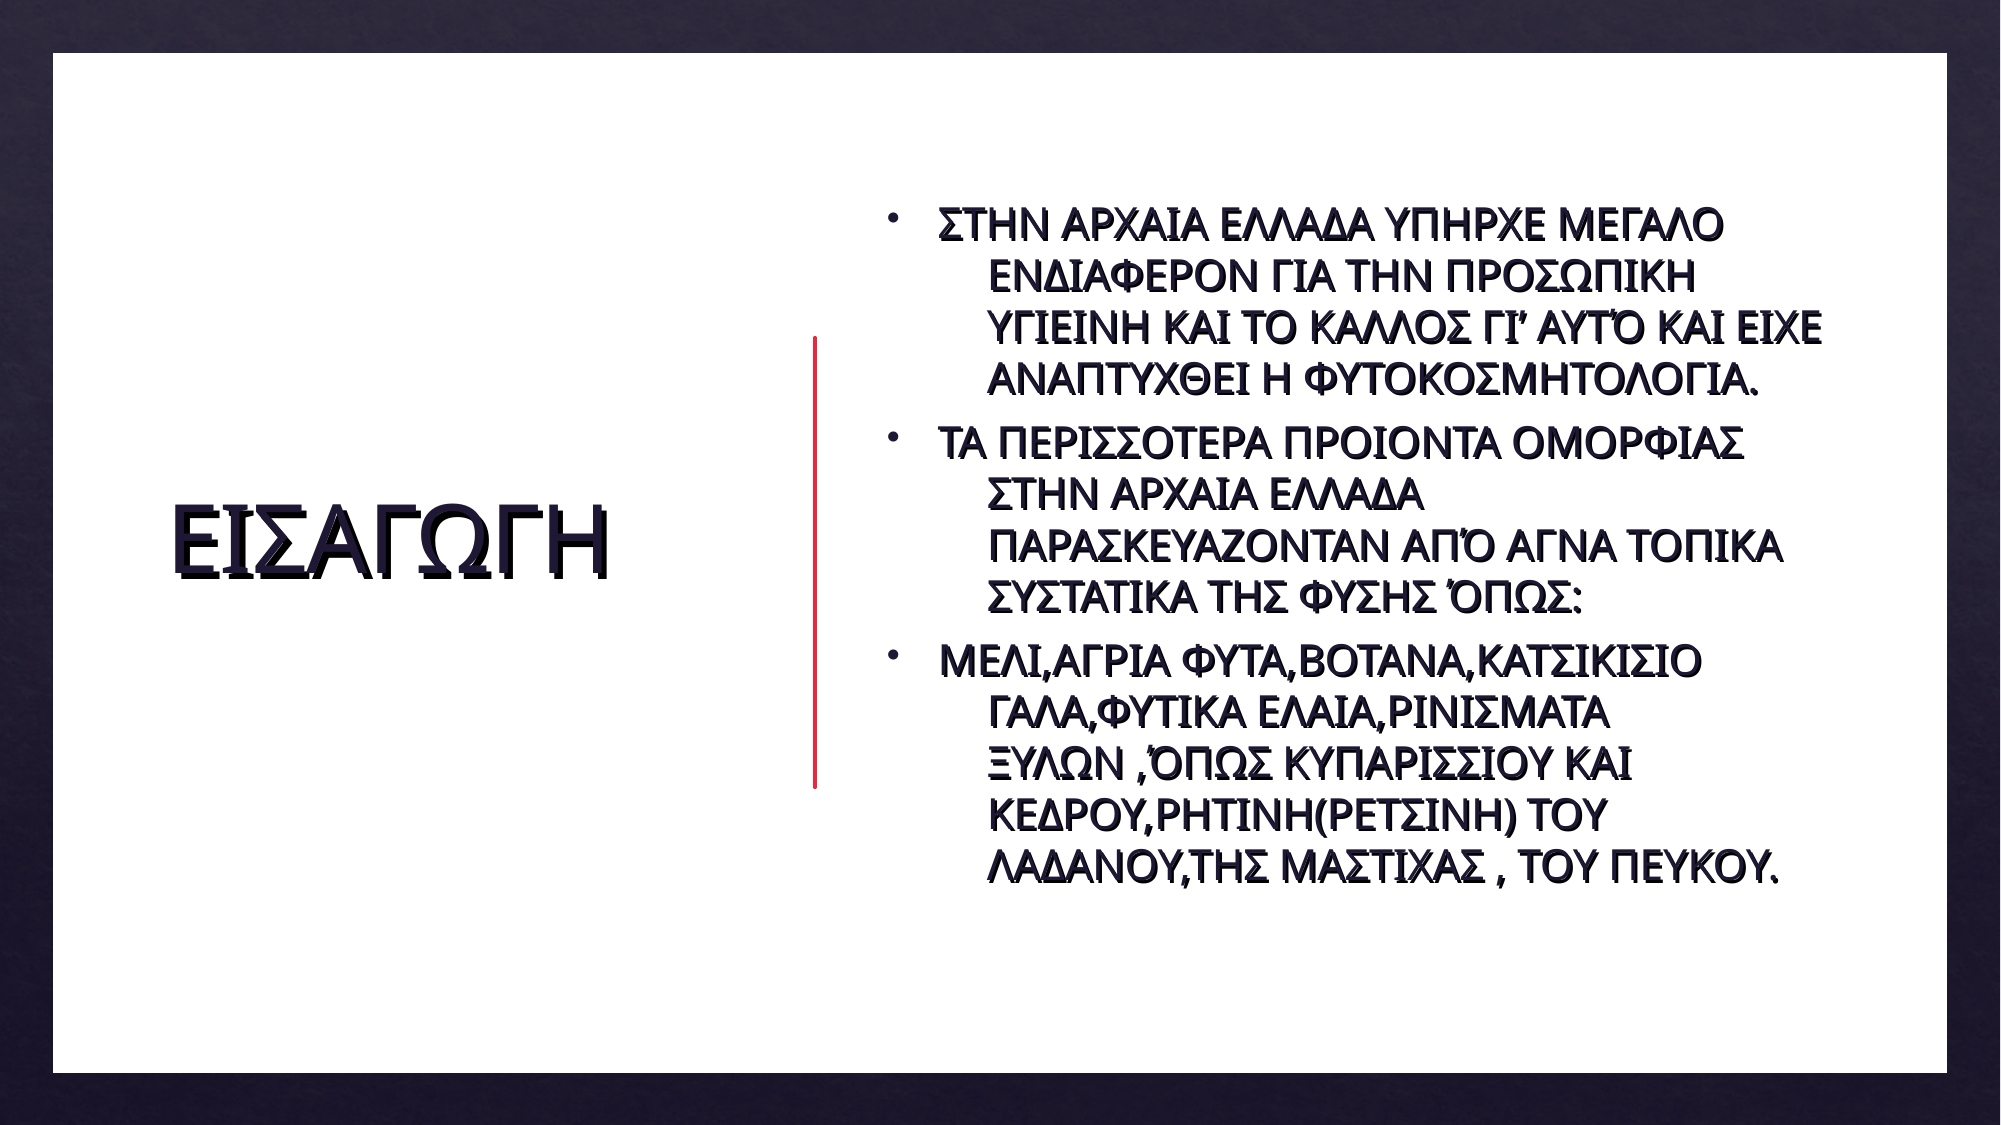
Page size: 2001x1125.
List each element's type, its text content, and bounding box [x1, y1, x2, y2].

list ΣΤΗΝ ΑΡΧΑΙΑ ΕΛΛΑΔΑ ΥΠΗΡΧΕ ΜΕΓΑΛΟ ΕΝΔΙΑΦΕΡΟΝ ΓΙΑ ΤΗΝ ΠΡΟΣΩΠΙΚΗ ΥΓΙΕΙΝΗ ΚΑΙ ΤΟ ΚΑΛΛΟΣ ΓΙ’ ΑΥΤΌ ΚΑΙ ΕΙΧΕ ΑΝΑΠΤΥΧΘΕΙ Η ΦΥΤΟΚΟΣΜΗΤΟΛΟΓΙΑ. ΤΑ ΠΕΡΙΣΣΟΤΕΡΑ ΠΡΟΙΟΝΤΑ ΟΜΟΡΦΙΑΣ ΣΤΗΝ ΑΡΧΑΙΑ ΕΛΛΑΔΑ ΠΑΡΑΣΚΕΥΑΖΟΝΤΑΝ ΑΠΌ ΑΓΝΑ ΤΟΠΙΚΑ ΣΥΣΤΑΤΙΚΑ ΤΗΣ ΦΥΣΗΣ ΌΠΩΣ: ΜΕΛΙ,ΑΓΡΙΑ ΦΥΤΑ,ΒΟΤΑΝΑ,ΚΑΤΣΙΚΙΣΙΟ ΓΑΛΑ,ΦΥΤΙΚΑ ΕΛΑΙΑ,ΡΙΝΙΣΜΑΤΑ ΞΥΛΩΝ ,ΌΠΩΣ ΚΥΠΑΡΙΣΣΙΟΥ ΚΑΙ ΚΕΔΡΟΥ,ΡΗΤΙΝΗ(ΡΕΤΣΙΝΗ) ΤΟΥ ΛΑΔΑΝΟΥ,ΤΗΣ ΜΑΣΤΙΧΑΣ , ΤΟΥ ΠΕΥΚΟΥ. [861, 167, 1851, 918]
text_box [0, 0, 2000, 1125]
title ΕΙΣΑΓΩΓΗ [151, 167, 764, 918]
